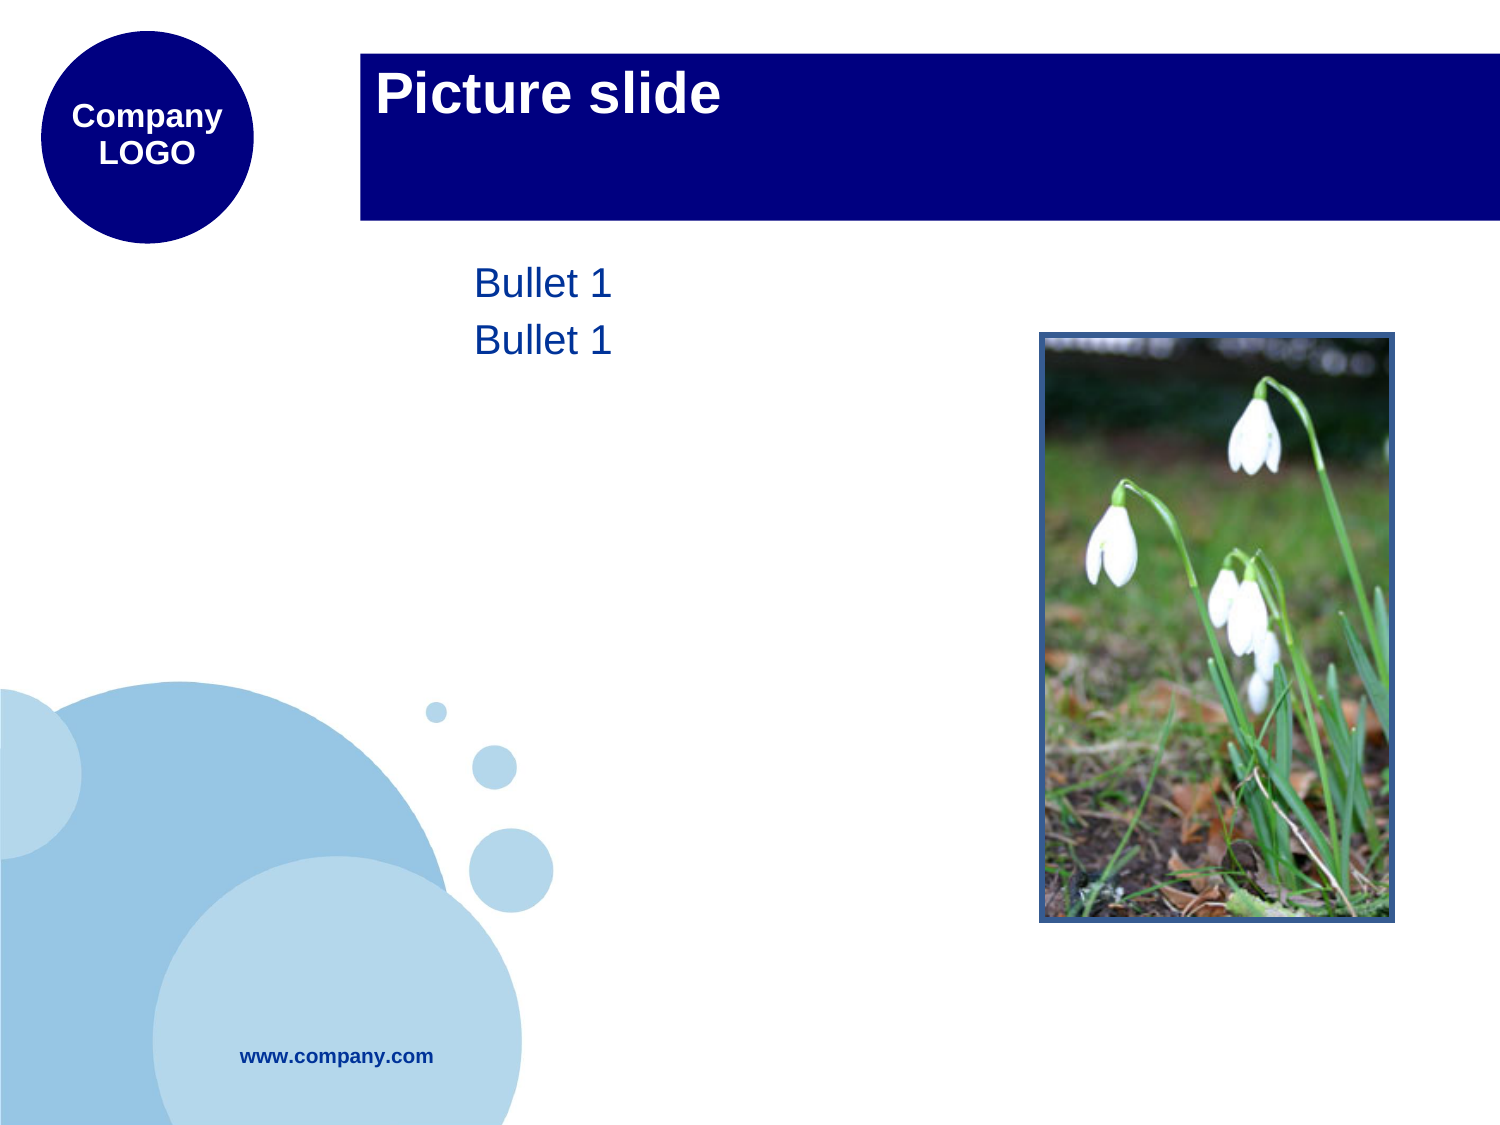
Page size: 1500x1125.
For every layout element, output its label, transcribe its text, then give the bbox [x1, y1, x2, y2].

picture [0, 638, 625, 1125]
list Bullet 1 Bullet 1 [459, 252, 955, 915]
title Picture slide [360, 53, 1500, 221]
picture [1045, 338, 1389, 917]
